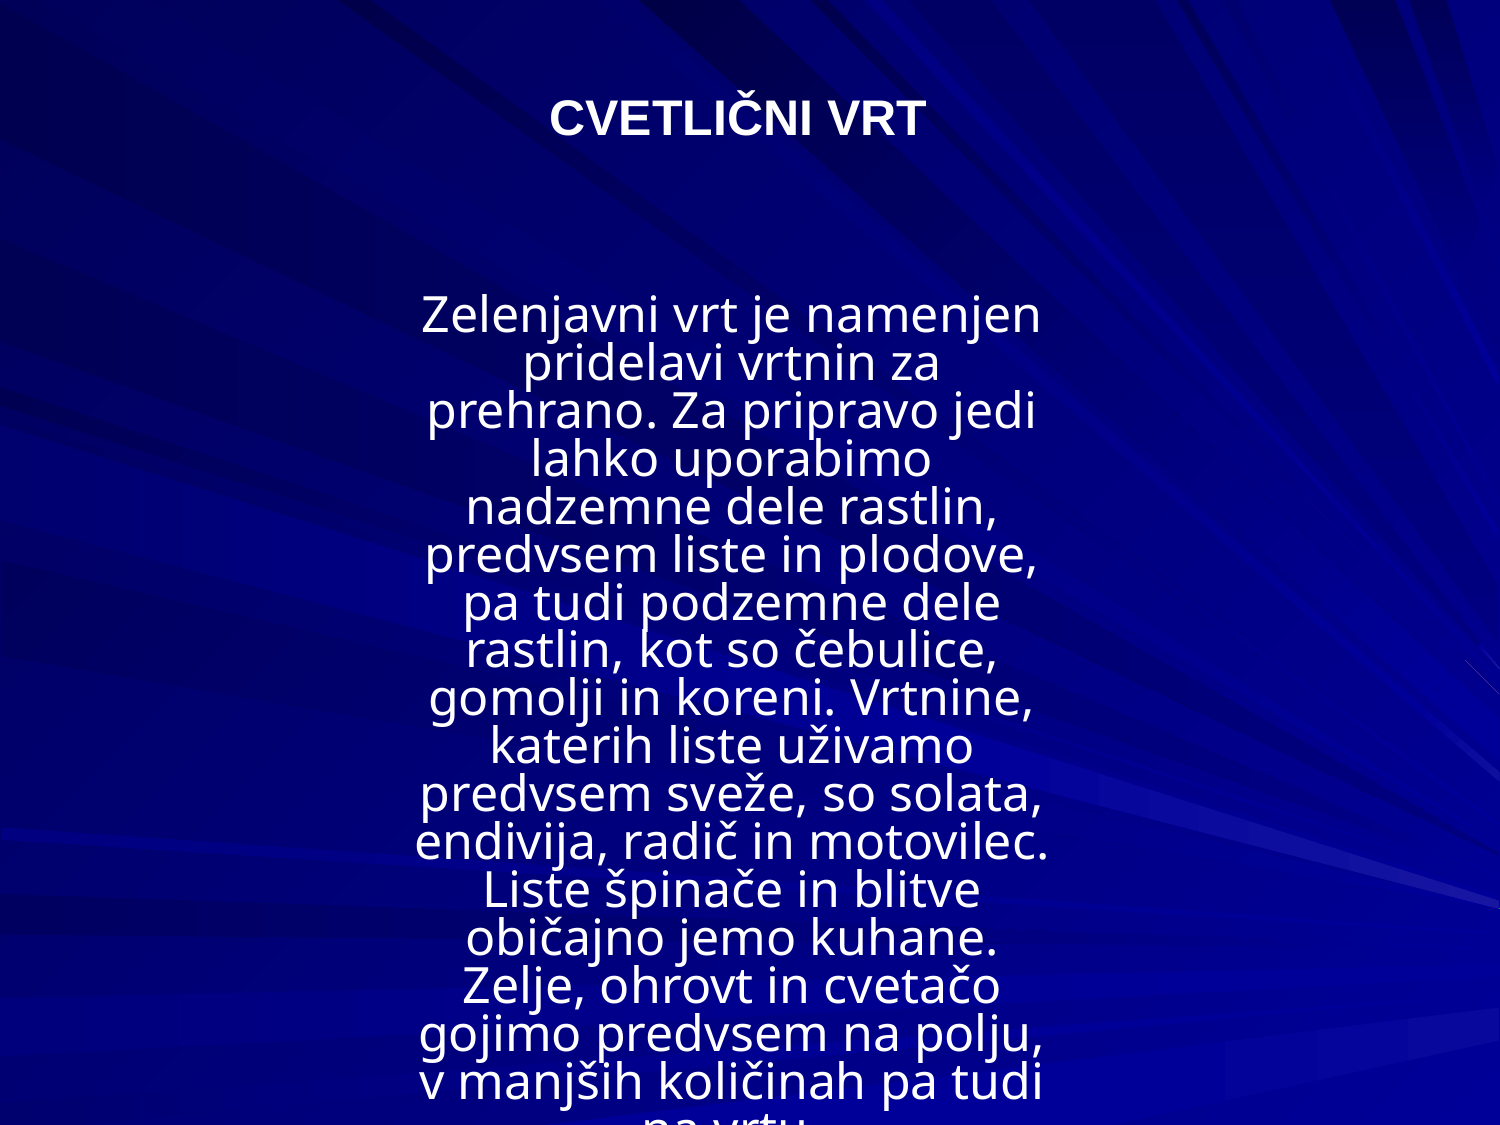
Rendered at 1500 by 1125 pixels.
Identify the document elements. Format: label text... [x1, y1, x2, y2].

text_box CVETLIČNI VRT [372, 78, 1105, 153]
subtitle Zelenjavni vrt je namenjen pridelavi vrtnin za prehrano. Za pripravo jedi lahko uporabimo nadzemne dele rastlin, predvsem liste in plodove, pa tudi podzemne dele rastlin, kot so čebulice, gomolji in koreni. Vrtnine, katerih liste uživamo predvsem sveže, so solata, endivija, radič in motovilec. Liste špinače in blitve običajno jemo kuhane. Zelje, ohrovt in cvetačo gojimo predvsem na polju, v manjših količinah pa tudi na vrtu. [395, 286, 1069, 1125]
